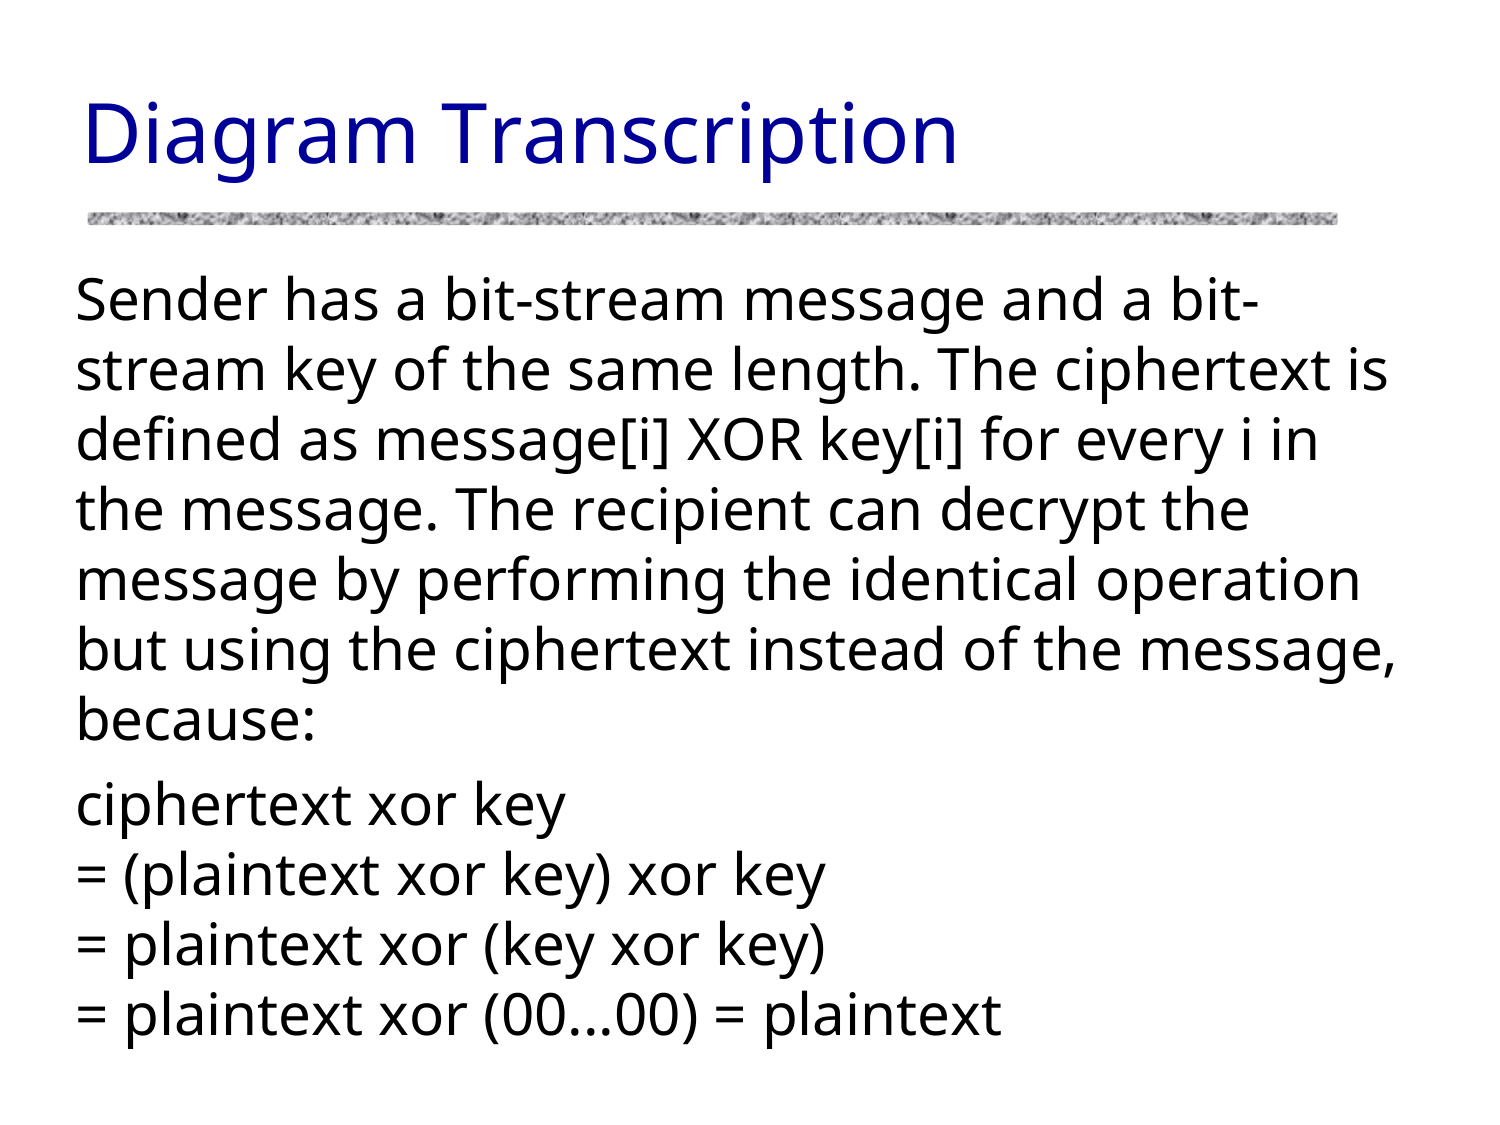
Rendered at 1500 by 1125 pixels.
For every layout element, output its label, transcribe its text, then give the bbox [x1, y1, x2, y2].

picture [87, 212, 1338, 226]
subtitle Sender has a bit-stream message and a bit-stream key of the same length. The ciphertext is defined as message[i] XOR key[i] for every i in the message. The recipient can decrypt the message by performing the identical operation but using the ciphertext instead of the message, because: ciphertext xor key = (plaintext xor key) xor key = plaintext xor (key xor key) = plaintext xor (00...00) = plaintext [74, 262, 1417, 994]
title Diagram Transcription [66, 37, 1342, 188]
